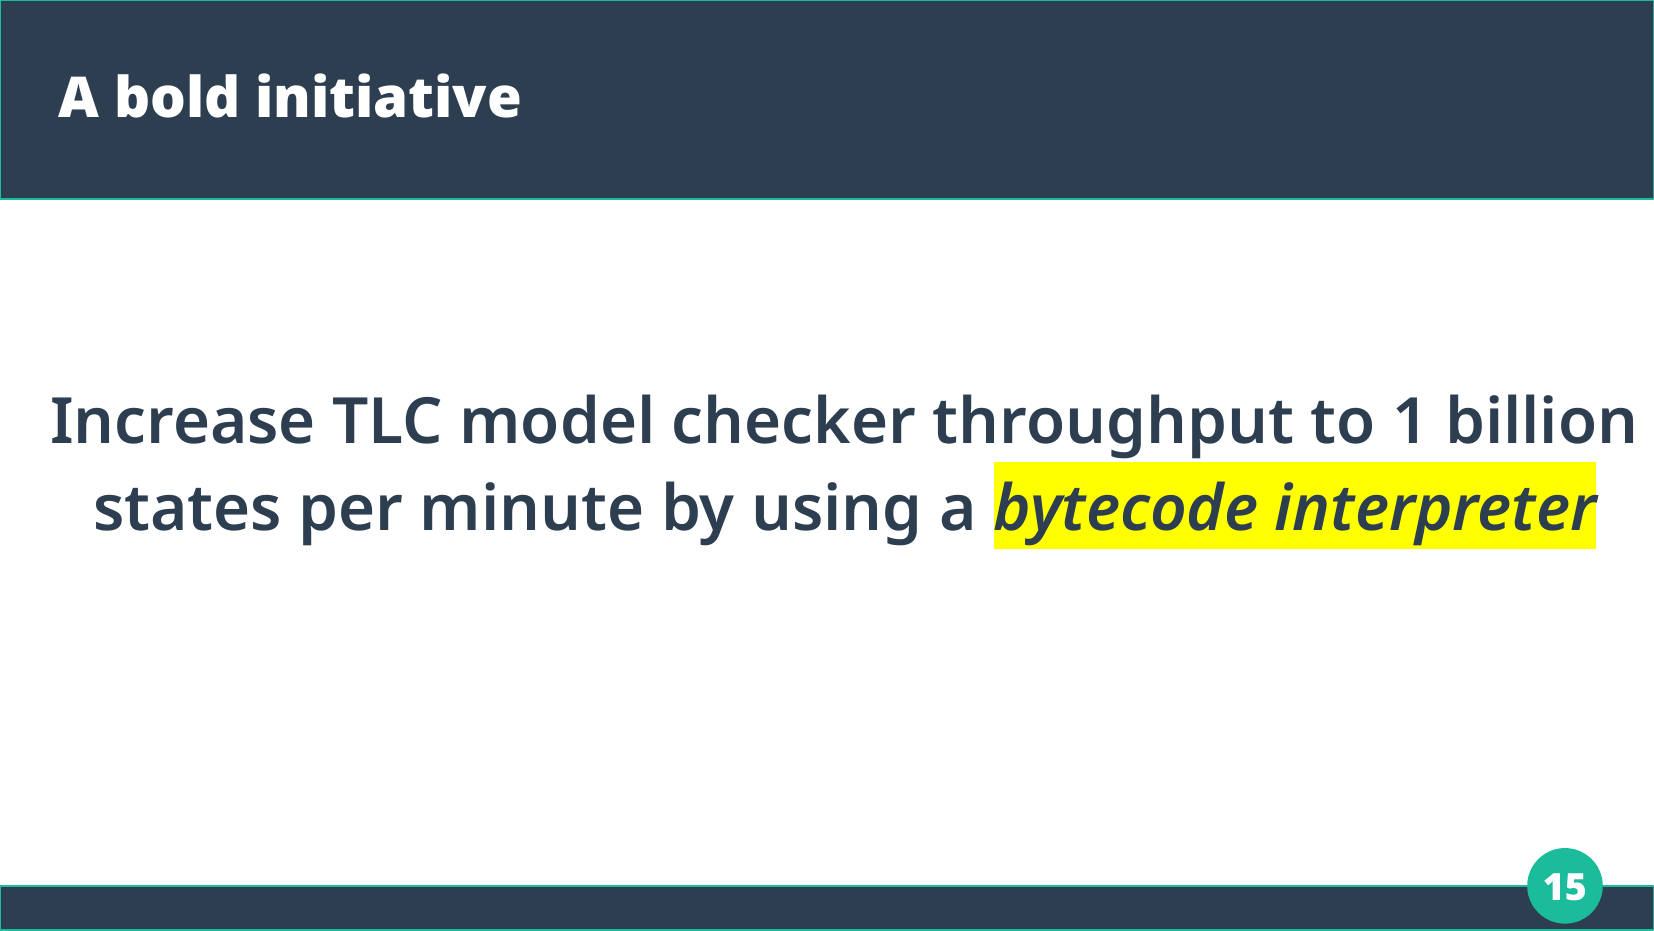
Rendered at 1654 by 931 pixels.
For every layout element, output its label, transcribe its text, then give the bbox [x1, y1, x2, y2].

list Increase TLC model checker throughput to 1 billion states per minute by using a bytecode interpreter [39, 375, 1651, 638]
title A bold initiative [59, 37, 1595, 156]
